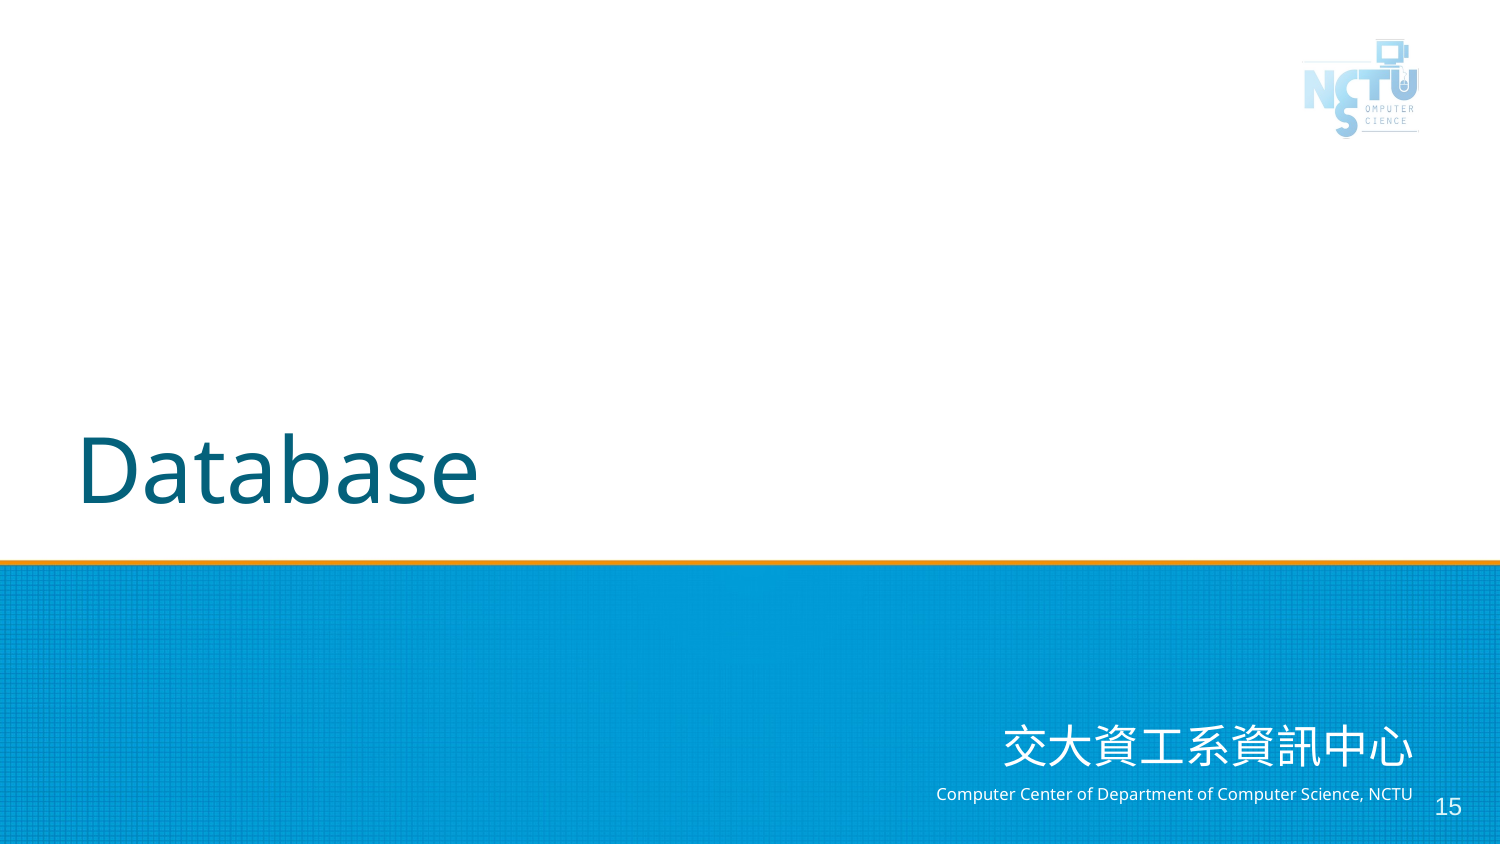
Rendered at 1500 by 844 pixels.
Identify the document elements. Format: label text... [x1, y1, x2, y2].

slide_number <number> [1403, 779, 1494, 844]
title Database [75, 380, 1425, 522]
picture [0, 0, 1500, 566]
